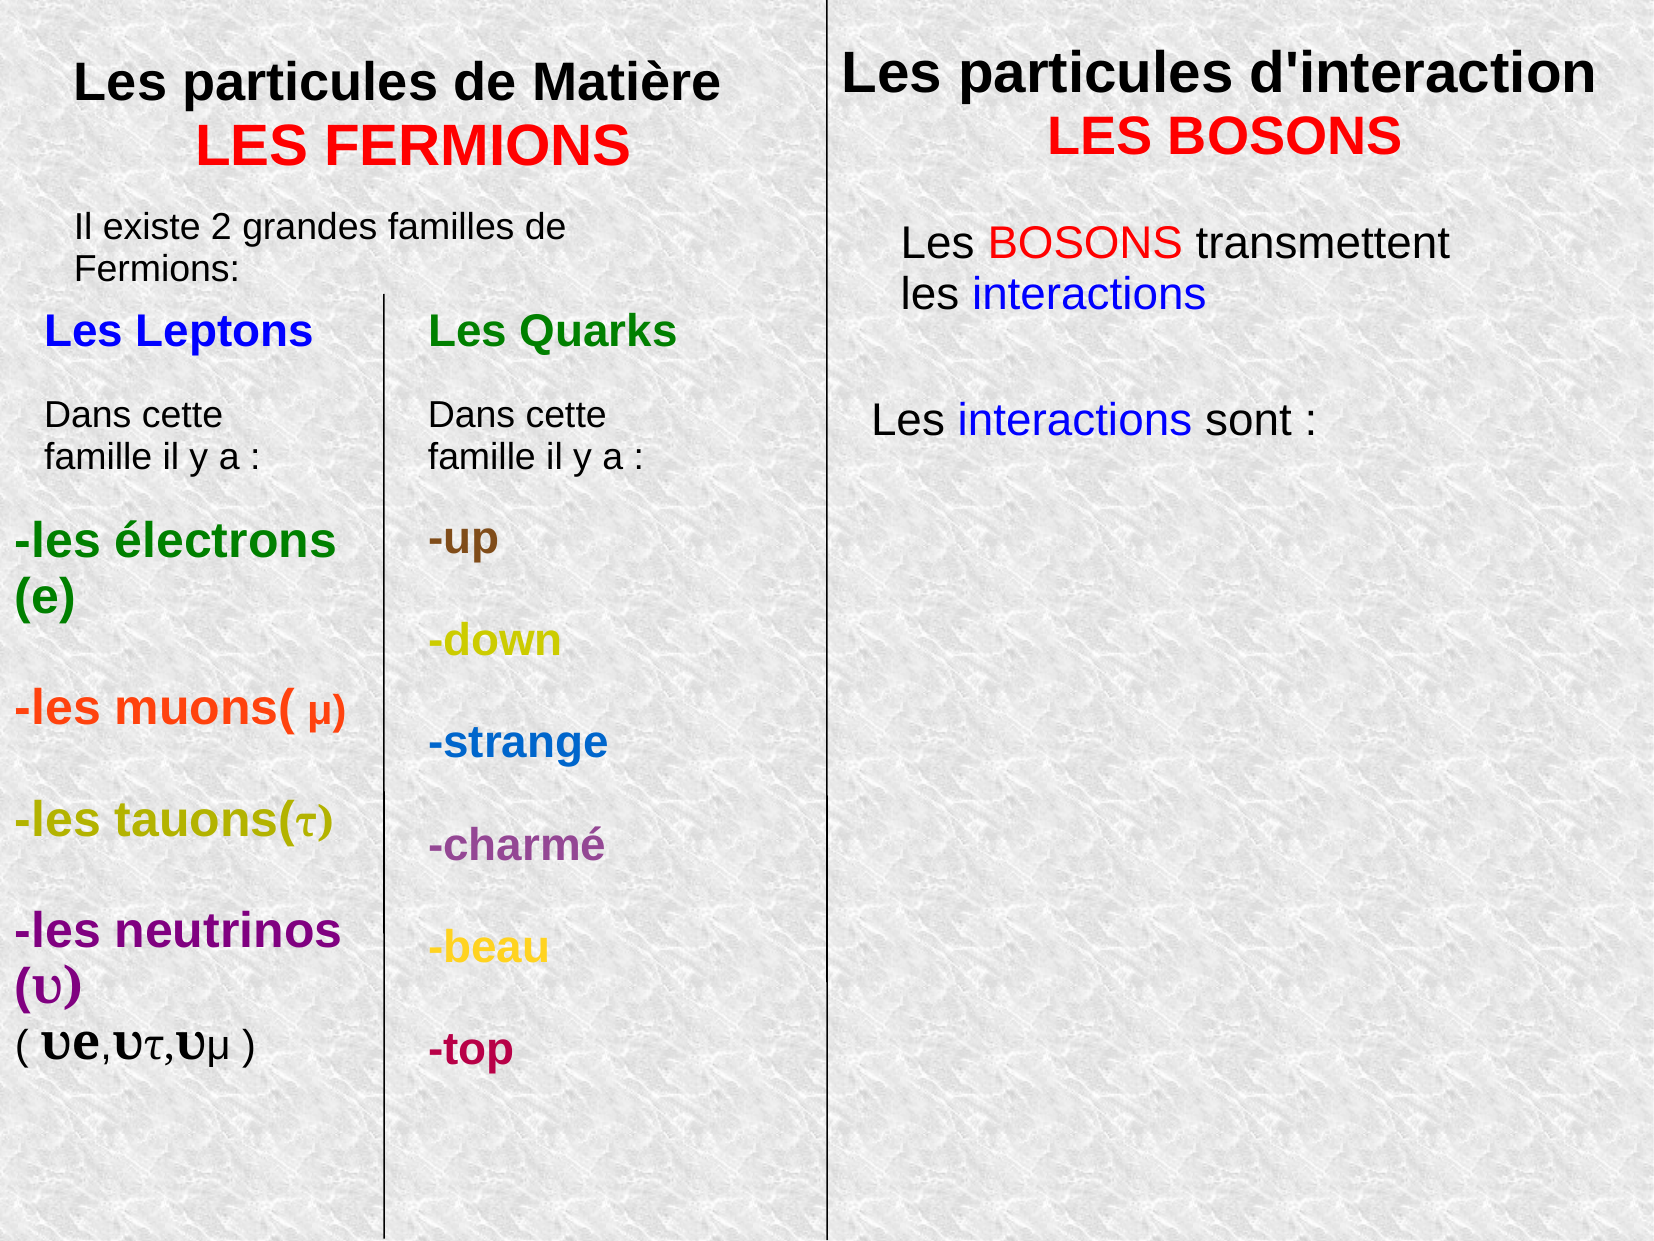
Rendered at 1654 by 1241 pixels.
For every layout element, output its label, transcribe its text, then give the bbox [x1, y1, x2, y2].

text_box Les particules d'interaction LES BOSONS [826, 29, 1625, 173]
text_box Les interactions sont : [856, 383, 1565, 501]
text_box Dans cette famille il y a : [413, 383, 739, 483]
picture [828, 0, 1654, 1241]
text_box Il existe 2 grandes familles de Fermions: [59, 196, 739, 296]
text_box -les électrons (e) -les muons( μ) -les tauons(τ) -les neutrinos (υ) ( υe,υτ,υμ ) [0, 502, 384, 1182]
text_box Les Leptons [29, 295, 355, 363]
picture [0, 0, 826, 1241]
text_box Les Quarks [413, 295, 798, 363]
text_box -up -down -strange -charmé -beau -top [413, 502, 768, 1134]
text_box Les BOSONS transmettent les interactions [885, 206, 1506, 324]
text_box Dans cette famille il y a : [29, 383, 355, 483]
text_box Les particules de Matière LES FERMIONS [59, 41, 768, 185]
